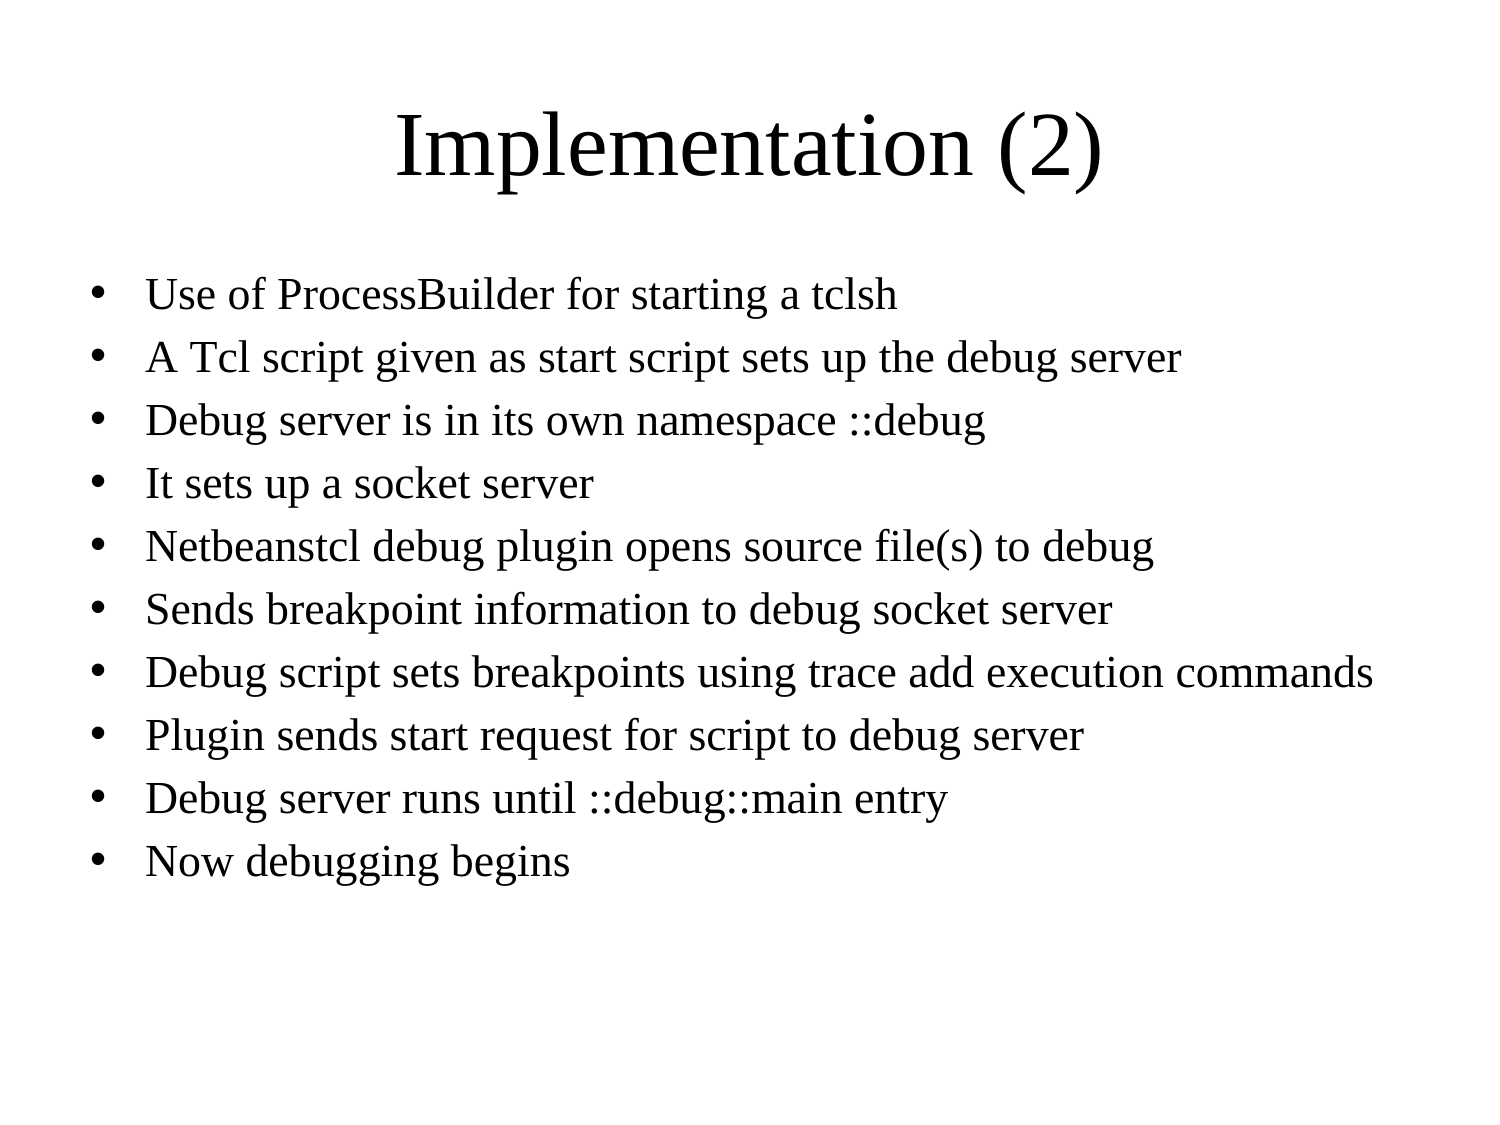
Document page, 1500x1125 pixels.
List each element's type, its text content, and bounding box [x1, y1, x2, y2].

text_box Implementation (2)‏ [75, 45, 1426, 233]
text_box Use of ProcessBuilder for starting a tclsh A Tcl script given as start script sets up the debug server Debug server is in its own namespace ::debug It sets up a socket server Netbeanstcl debug plugin opens source file(s) to debug Sends breakpoint information to debug socket server Debug script sets breakpoints using trace add execution commands Plugin sends start request for script to debug server Debug server runs until ::debug::main entry Now debugging begins [75, 262, 1426, 1101]
